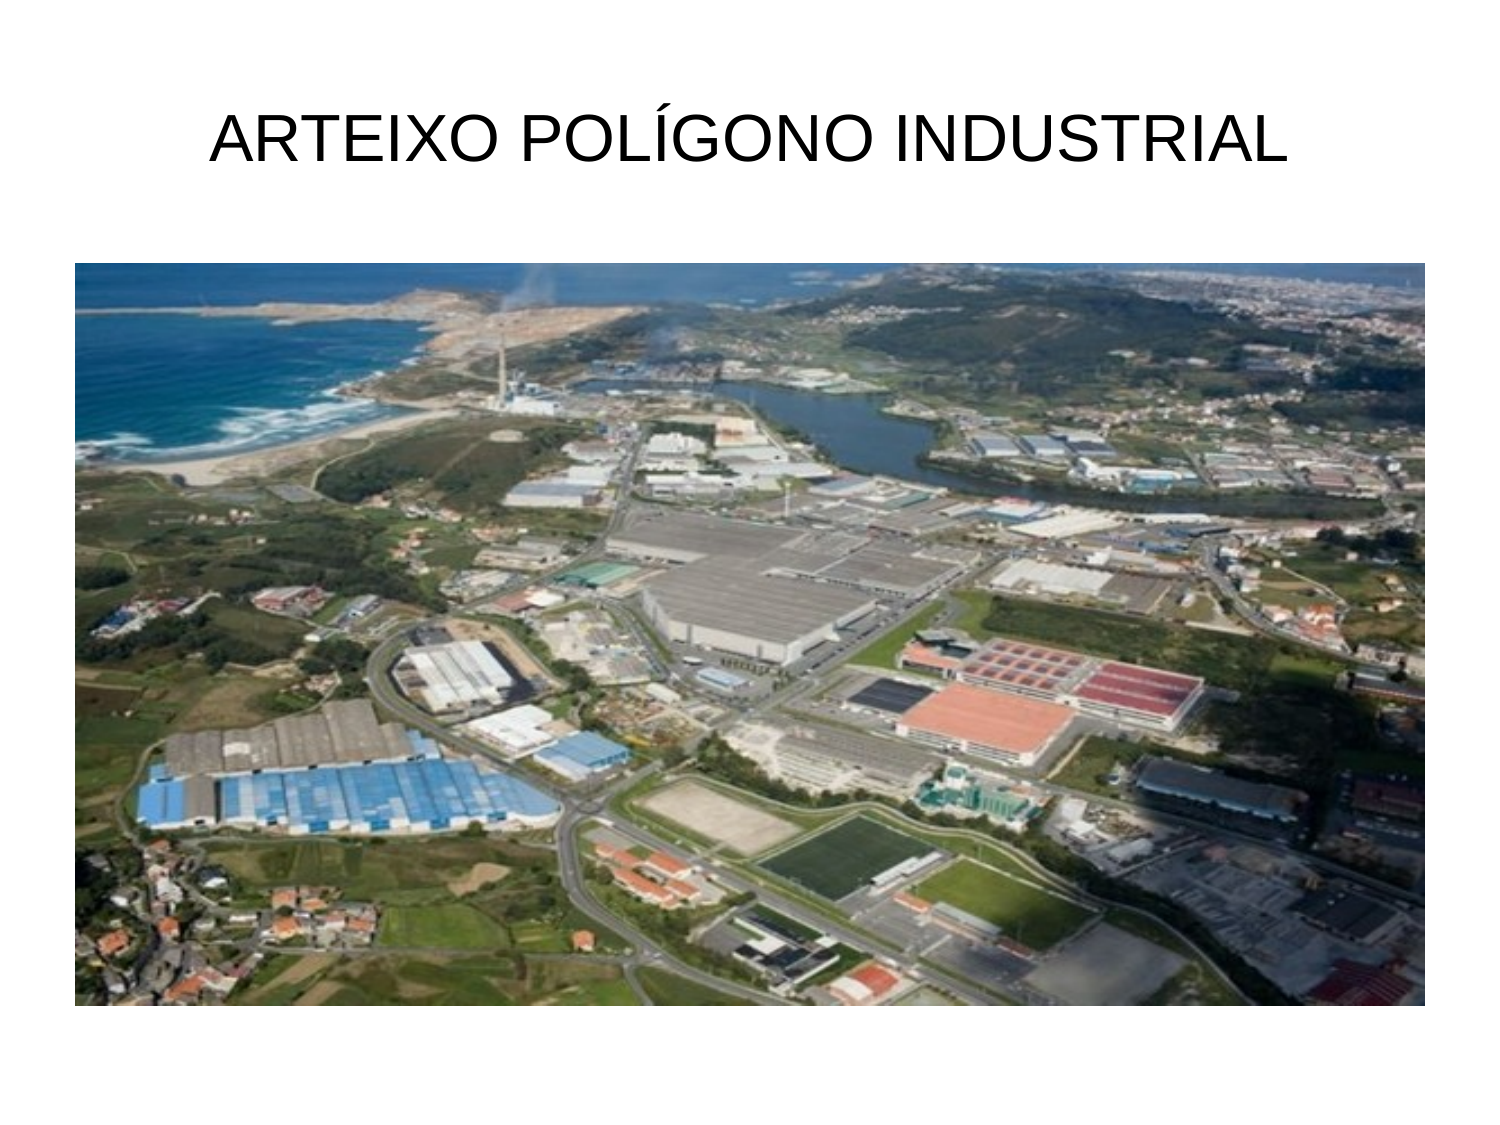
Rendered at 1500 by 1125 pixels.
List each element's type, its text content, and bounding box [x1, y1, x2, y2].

picture [75, 263, 1425, 1006]
picture [232, 392, 250, 397]
title ARTEIXO POLÍGONO INDUSTRIAL [75, 45, 1426, 233]
picture [216, 386, 246, 391]
